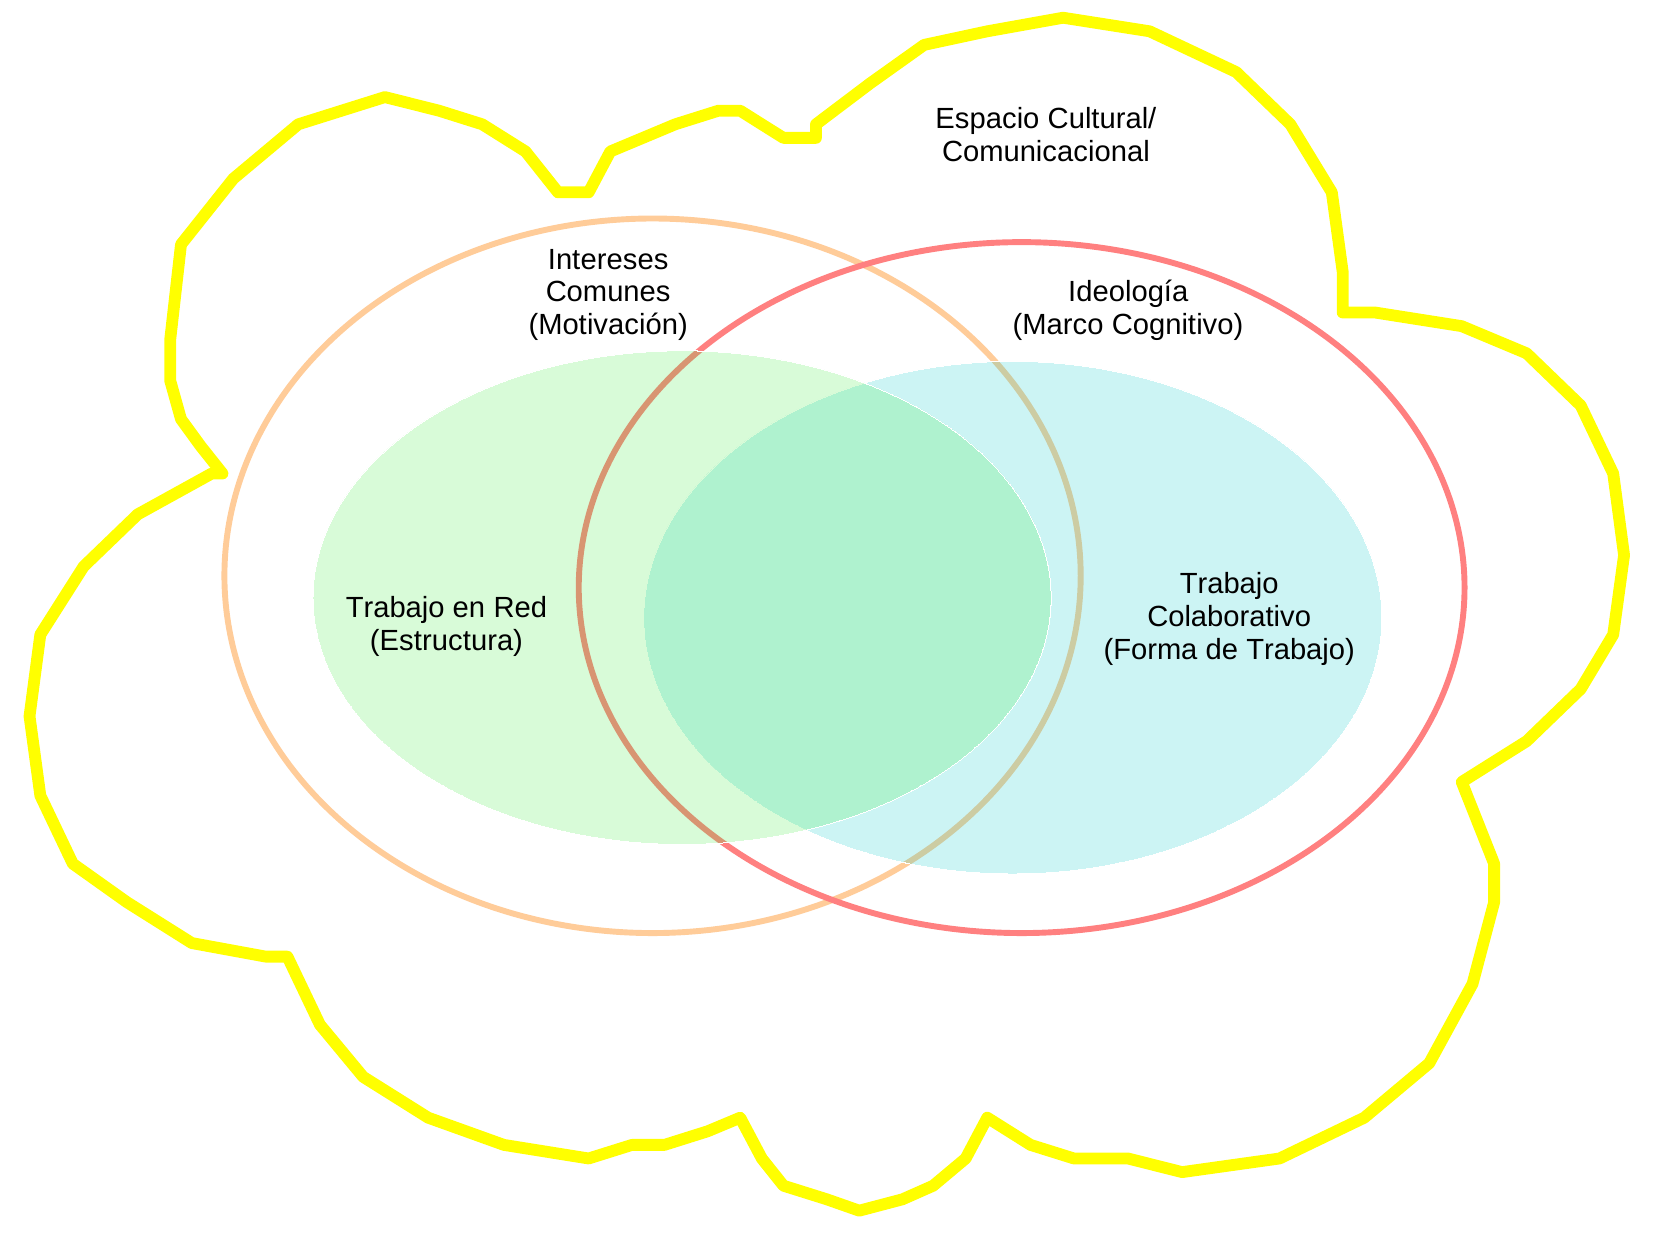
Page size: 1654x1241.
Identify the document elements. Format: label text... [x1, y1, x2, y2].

text_box Trabajo Colaborativo (Forma de Trabajo) [1088, 560, 1371, 674]
text_box Espacio Cultural/ Comunicacional [920, 94, 1172, 175]
text_box Trabajo en Red (Estructura) [331, 583, 563, 665]
text_box [312, 350, 1382, 875]
text_box Intereses Comunes (Motivación) [513, 235, 703, 349]
text_box Ideología (Marco Cognitivo) [998, 268, 1259, 349]
